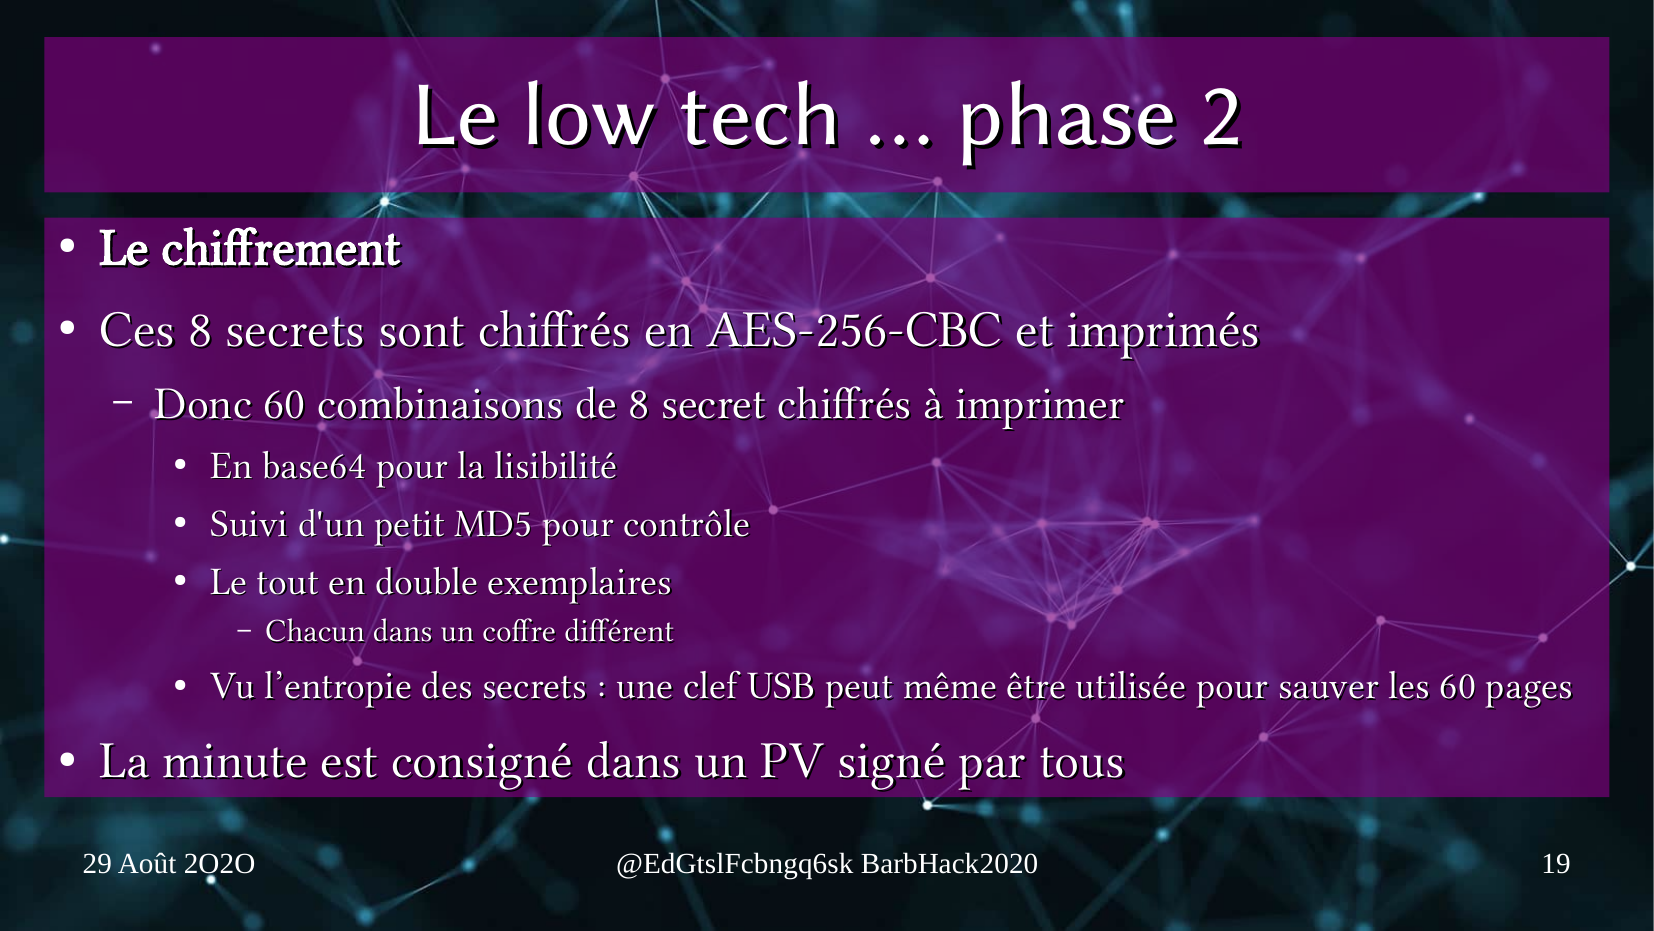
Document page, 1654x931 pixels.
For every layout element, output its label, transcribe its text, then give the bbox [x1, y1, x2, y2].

picture [0, 0, 1654, 931]
list Le chiffrement Ces 8 secrets sont chiffrés en AES-256-CBC et imprimés Donc 60 combinaisons de 8 secret chiffrés à imprimer En base64 pour la lisibilité Suivi d'un petit MD5 pour contrôle Le tout en double exemplaires Chacun dans un coffre différent Vu l’entropie des secrets : une clef USB peut même être utilisée pour sauver les 60 pages La minute est consigné dans un PV signé par tous [44, 217, 1610, 798]
title Le low tech ... phase 2 [44, 37, 1610, 193]
